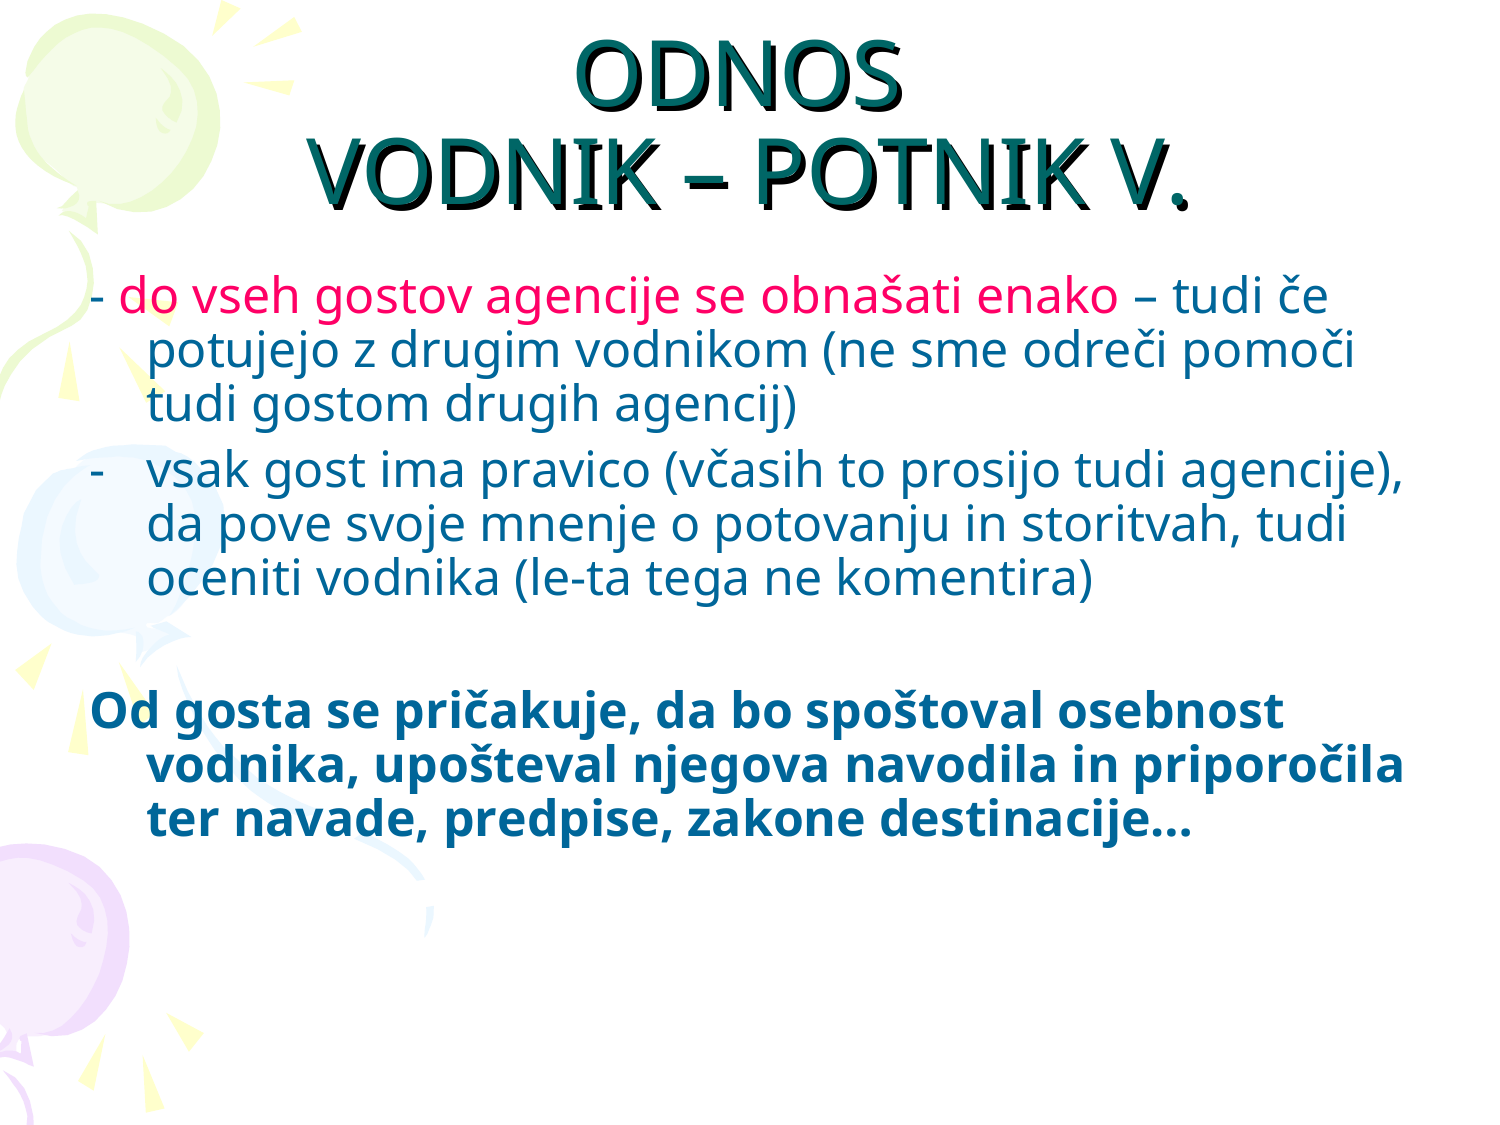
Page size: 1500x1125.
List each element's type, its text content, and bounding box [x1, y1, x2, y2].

title ODNOS VODNIK – POTNIK V. [72, 16, 1426, 233]
list - do vseh gostov agencije se obnašati enako – tudi če potujejo z drugim vodnikom (ne sme odreči pomoči tudi gostom drugih agencij) vsak gost ima pravico (včasih to prosijo tudi agencije), da pove svoje mnenje o potovanju in storitvah, tudi oceniti vodnika (le-ta tega ne komentira) Od gosta se pričakuje, da bo spoštoval osebnost vodnika, upošteval njegova navodila in priporočila ter navade, predpise, zakone destinacije… [75, 262, 1426, 994]
